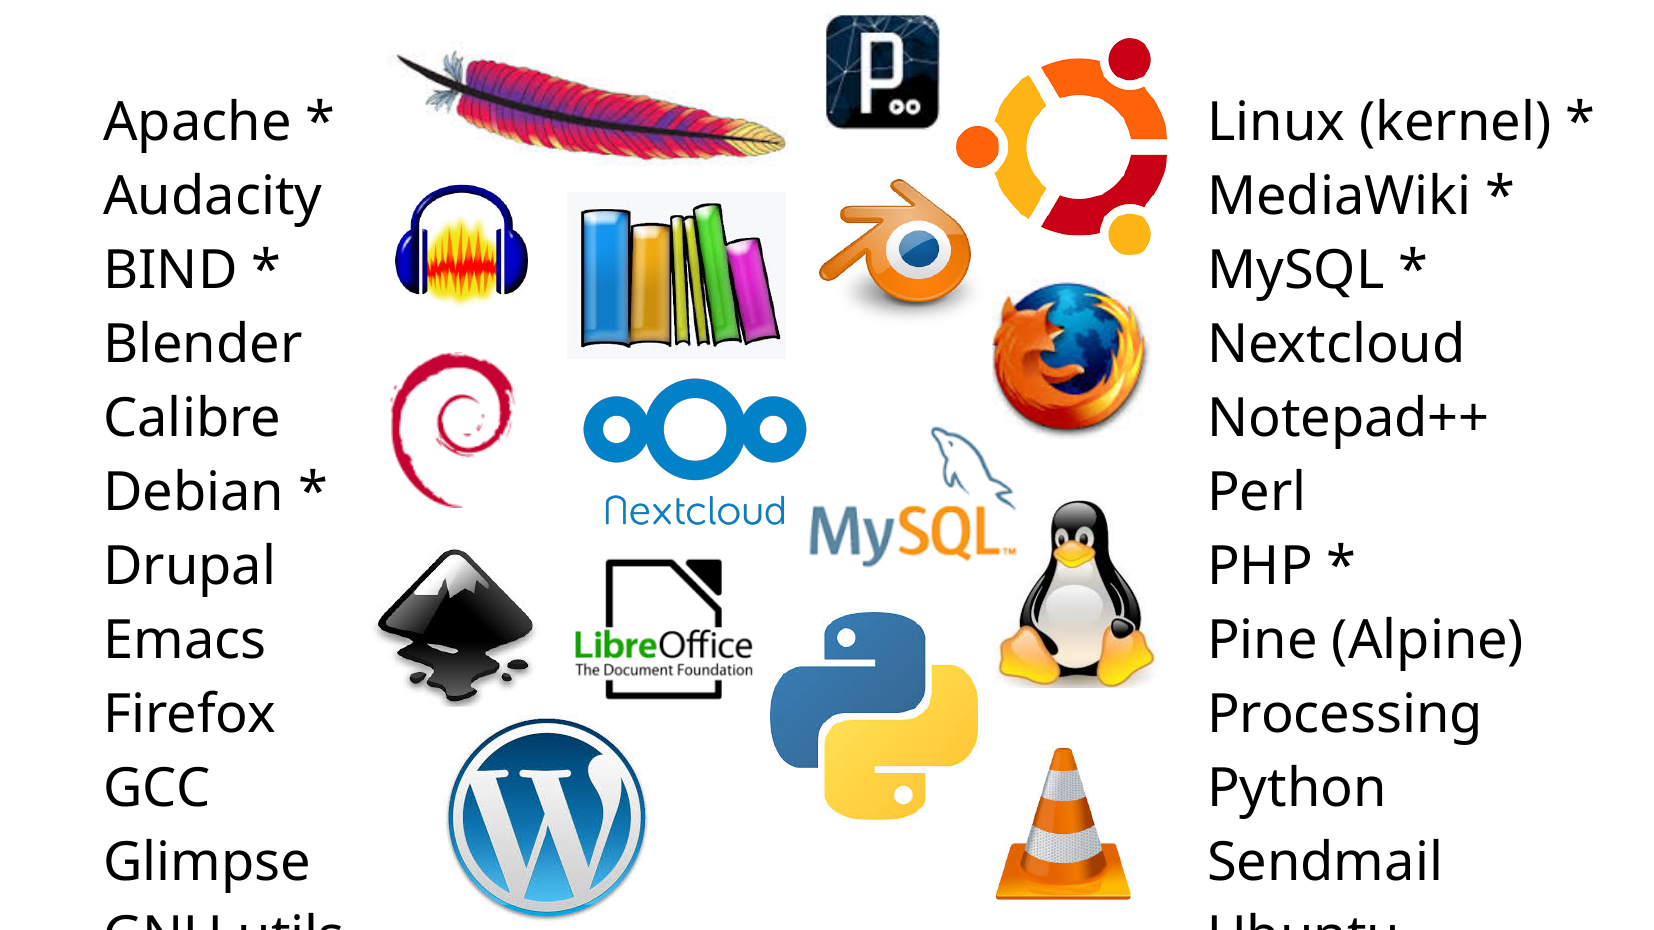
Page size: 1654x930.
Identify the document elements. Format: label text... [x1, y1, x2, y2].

picture [390, 352, 516, 508]
picture [995, 747, 1131, 900]
picture [338, 3, 1206, 930]
text_box Apache * Audacity BIND * Blender Calibre Debian * Drupal Emacs Firefox GCC Glimpse GNU utils Inkscape LibreOffice * [88, 75, 569, 878]
text_box Linux (kernel) * MediaWiki * MySQL * Nextcloud Notepad++ Perl PHP * Pine (Alpine) Processing Python Sendmail Ubuntu VLC WordPress * [1192, 75, 1628, 904]
